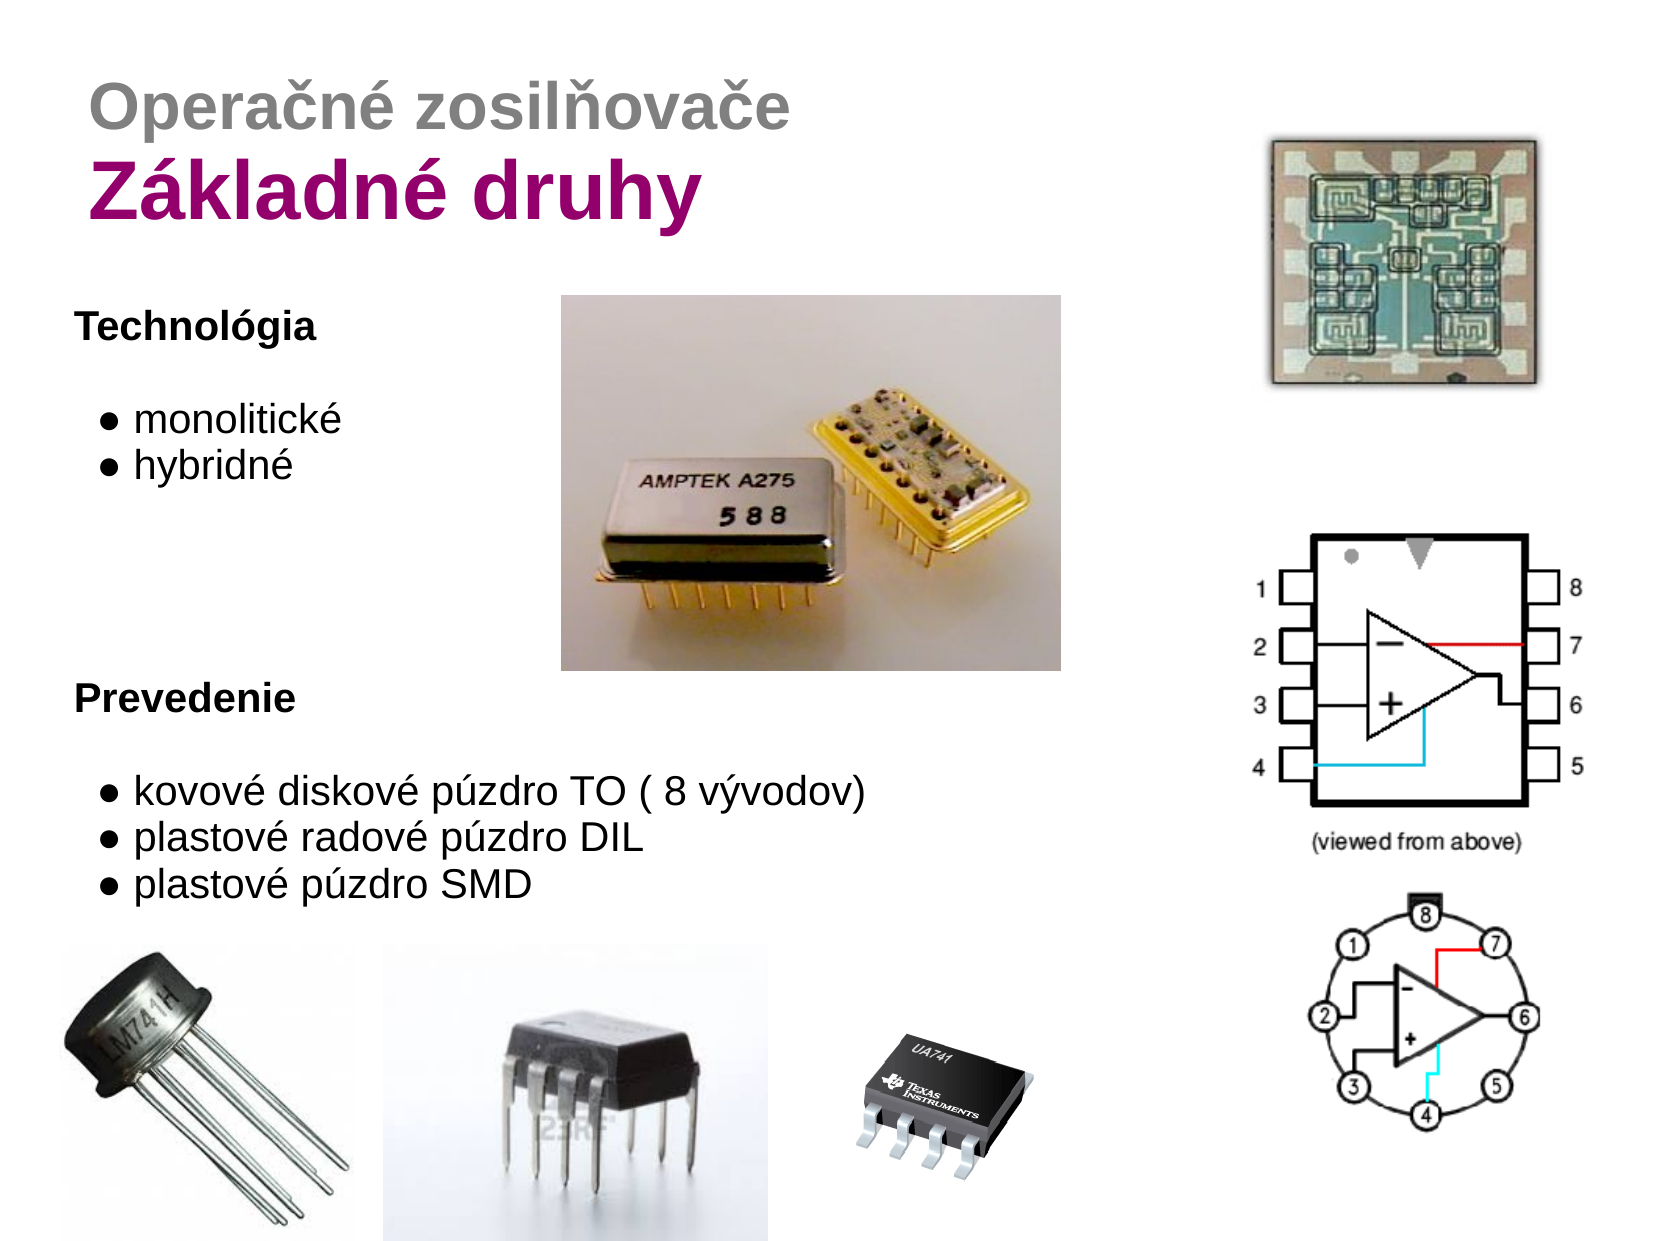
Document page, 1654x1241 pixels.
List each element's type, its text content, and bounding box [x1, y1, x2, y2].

text_box Technológia ● monolitické ● hybridné Prevedenie ● kovové diskové púzdro TO ( 8 vývodov) ● plastové radové púzdro DIL ● plastové púzdro SMD [59, 295, 1632, 1108]
picture [856, 1033, 1034, 1182]
picture [1240, 485, 1609, 1182]
picture [59, 944, 355, 1241]
picture [383, 944, 768, 1241]
picture [561, 295, 1061, 671]
picture [1240, 114, 1567, 414]
title Operačné zosilňovače Základné druhy [88, 49, 1571, 257]
